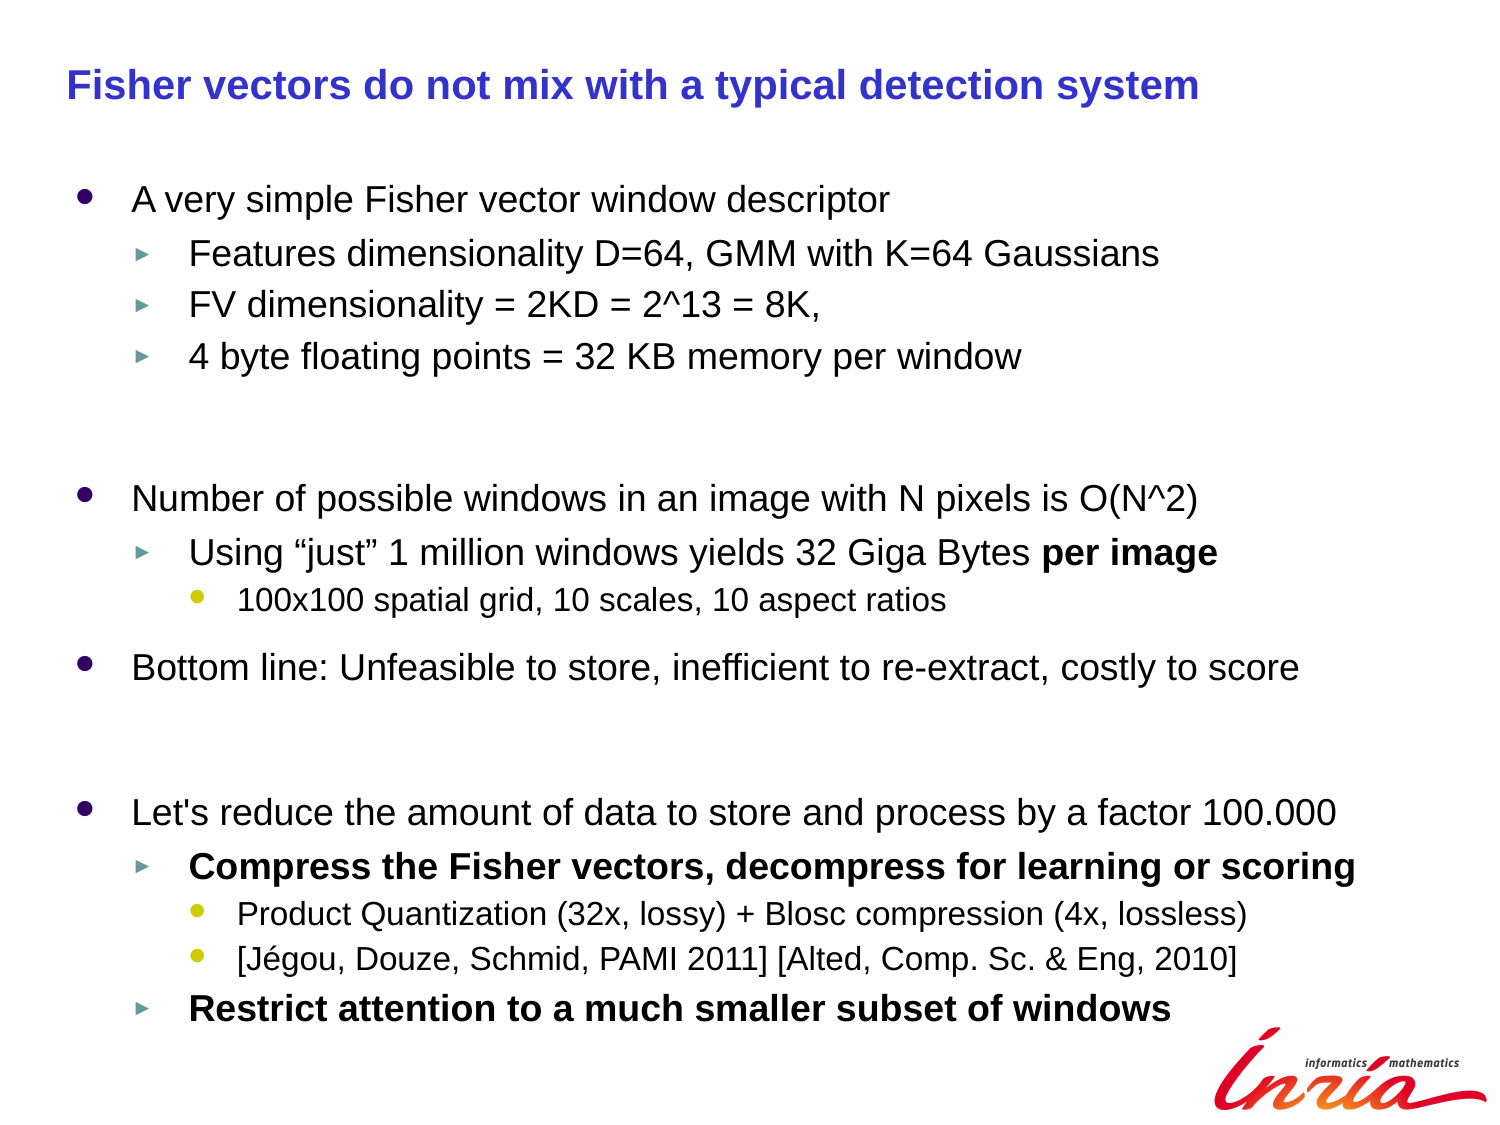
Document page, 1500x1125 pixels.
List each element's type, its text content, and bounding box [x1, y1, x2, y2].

list A very simple Fisher vector window descriptor Features dimensionality D=64, GMM with K=64 Gaussians FV dimensionality = 2KD = 2^13 = 8K, 4 byte floating points = 32 KB memory per window Number of possible windows in an image with N pixels is O(N^2) Using “just” 1 million windows yields 32 Giga Bytes per image 100x100 spatial grid, 10 scales, 10 aspect ratios Bottom line: Unfeasible to store, inefficient to re-extract, costly to score Let's reduce the amount of data to store and process by a factor 100.000 Compress the Fisher vectors, decompress for learning or scoring Product Quantization (32x, lossy) + Blosc compression (4x, lossless) [Jégou, Douze, Schmid, PAMI 2011] [Alted, Comp. Sc. & Eng, 2010] Restrict attention to a much smaller subset of windows [75, 178, 1425, 1125]
title Fisher vectors do not mix with a typical detection system [51, 46, 1459, 123]
picture [1425, 1012, 1500, 1125]
